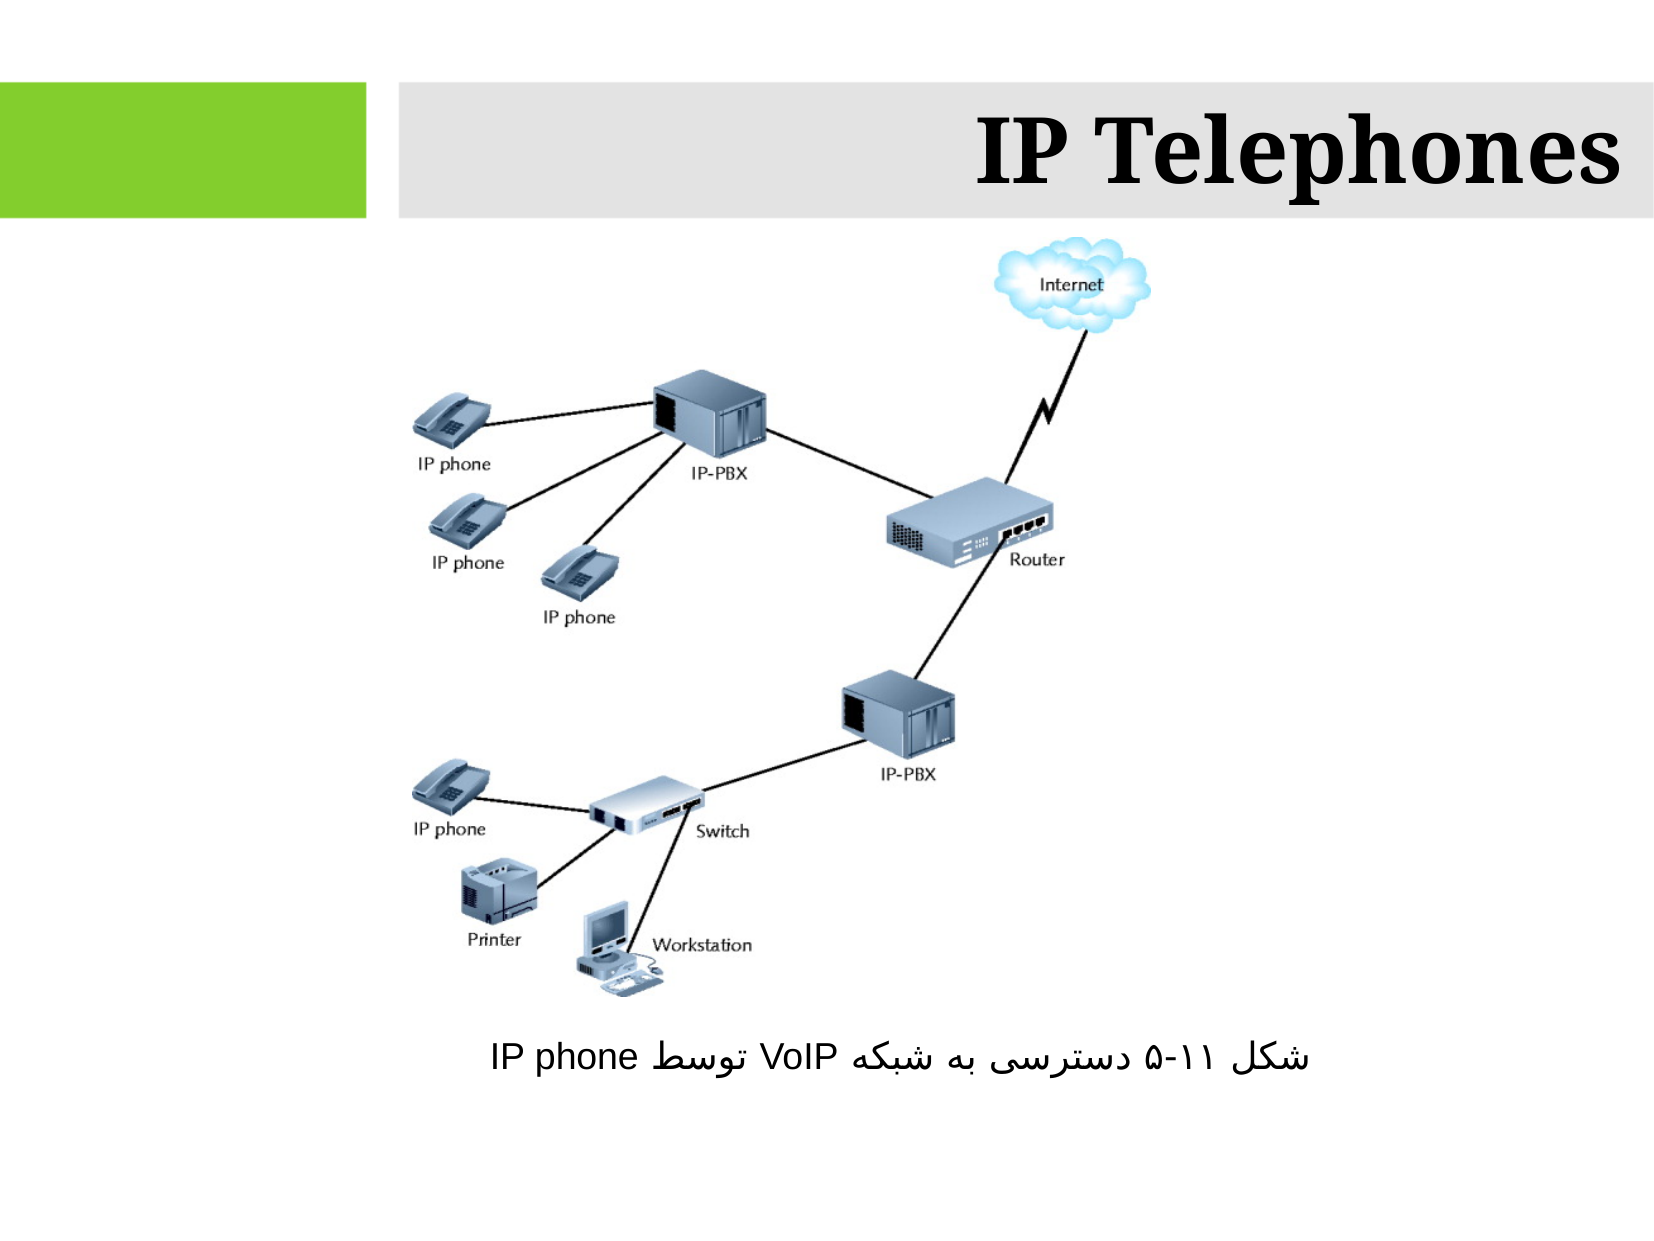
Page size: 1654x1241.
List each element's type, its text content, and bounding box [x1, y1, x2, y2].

picture [0, 0, 1654, 1241]
title IP Telephones [313, 73, 1625, 223]
text_box شکل ۱۱-۵ دسترسی به شبکه VoIP توسط IP phone [337, 1024, 1477, 1086]
